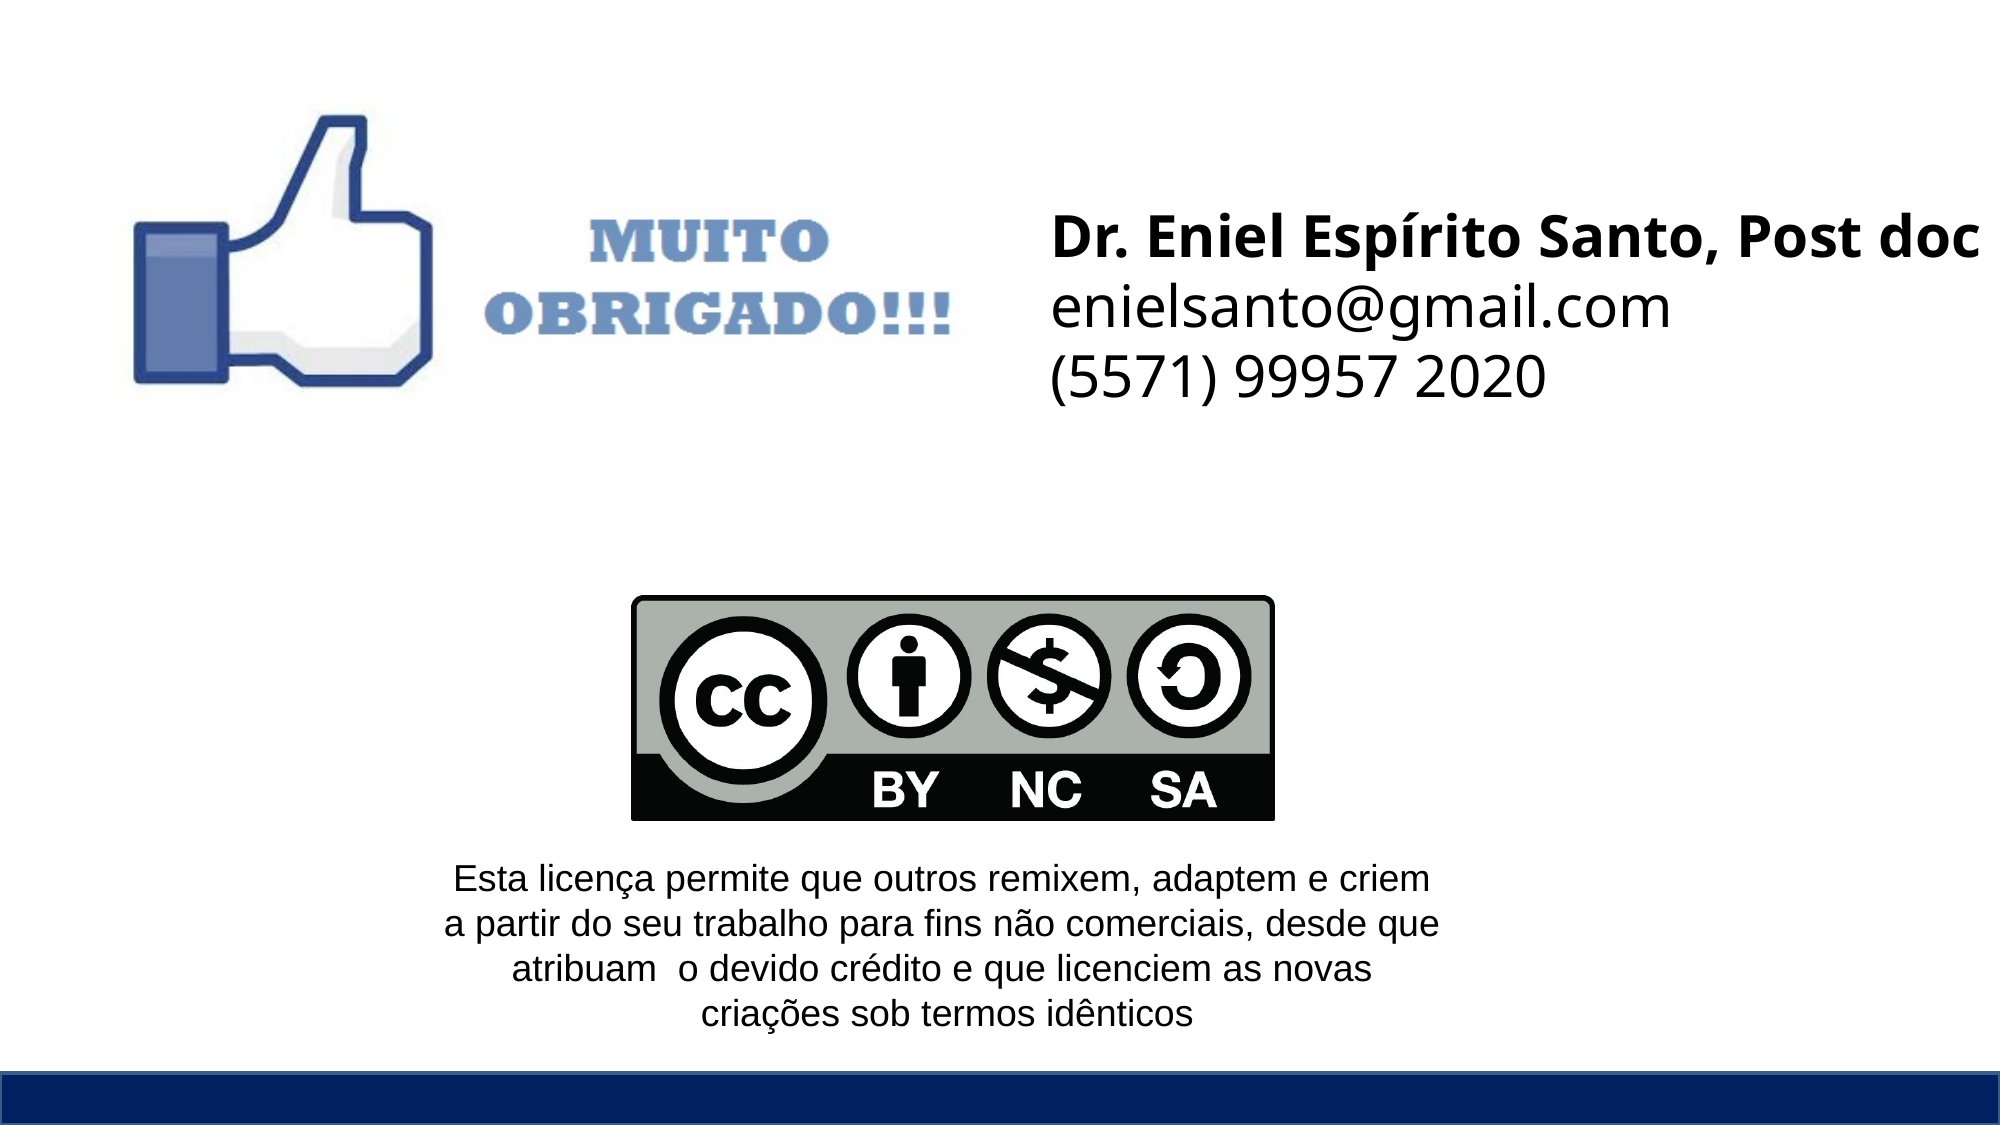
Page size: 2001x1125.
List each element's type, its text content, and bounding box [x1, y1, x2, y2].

text_box Dr. Eniel Espírito Santo, Post doc enielsanto@gmail.com (5571) 99957 2020 [1035, 191, 2000, 592]
picture [107, 103, 983, 424]
text_box Esta licença permite que outros remixem, adaptem e criem a partir do seu trabalho para fins não comerciais, desde que atribuam o devido crédito e que licenciem as novas criações sob termos idênticos [429, 846, 1478, 1090]
picture [631, 595, 1275, 821]
text_box [0, 1073, 2000, 1125]
